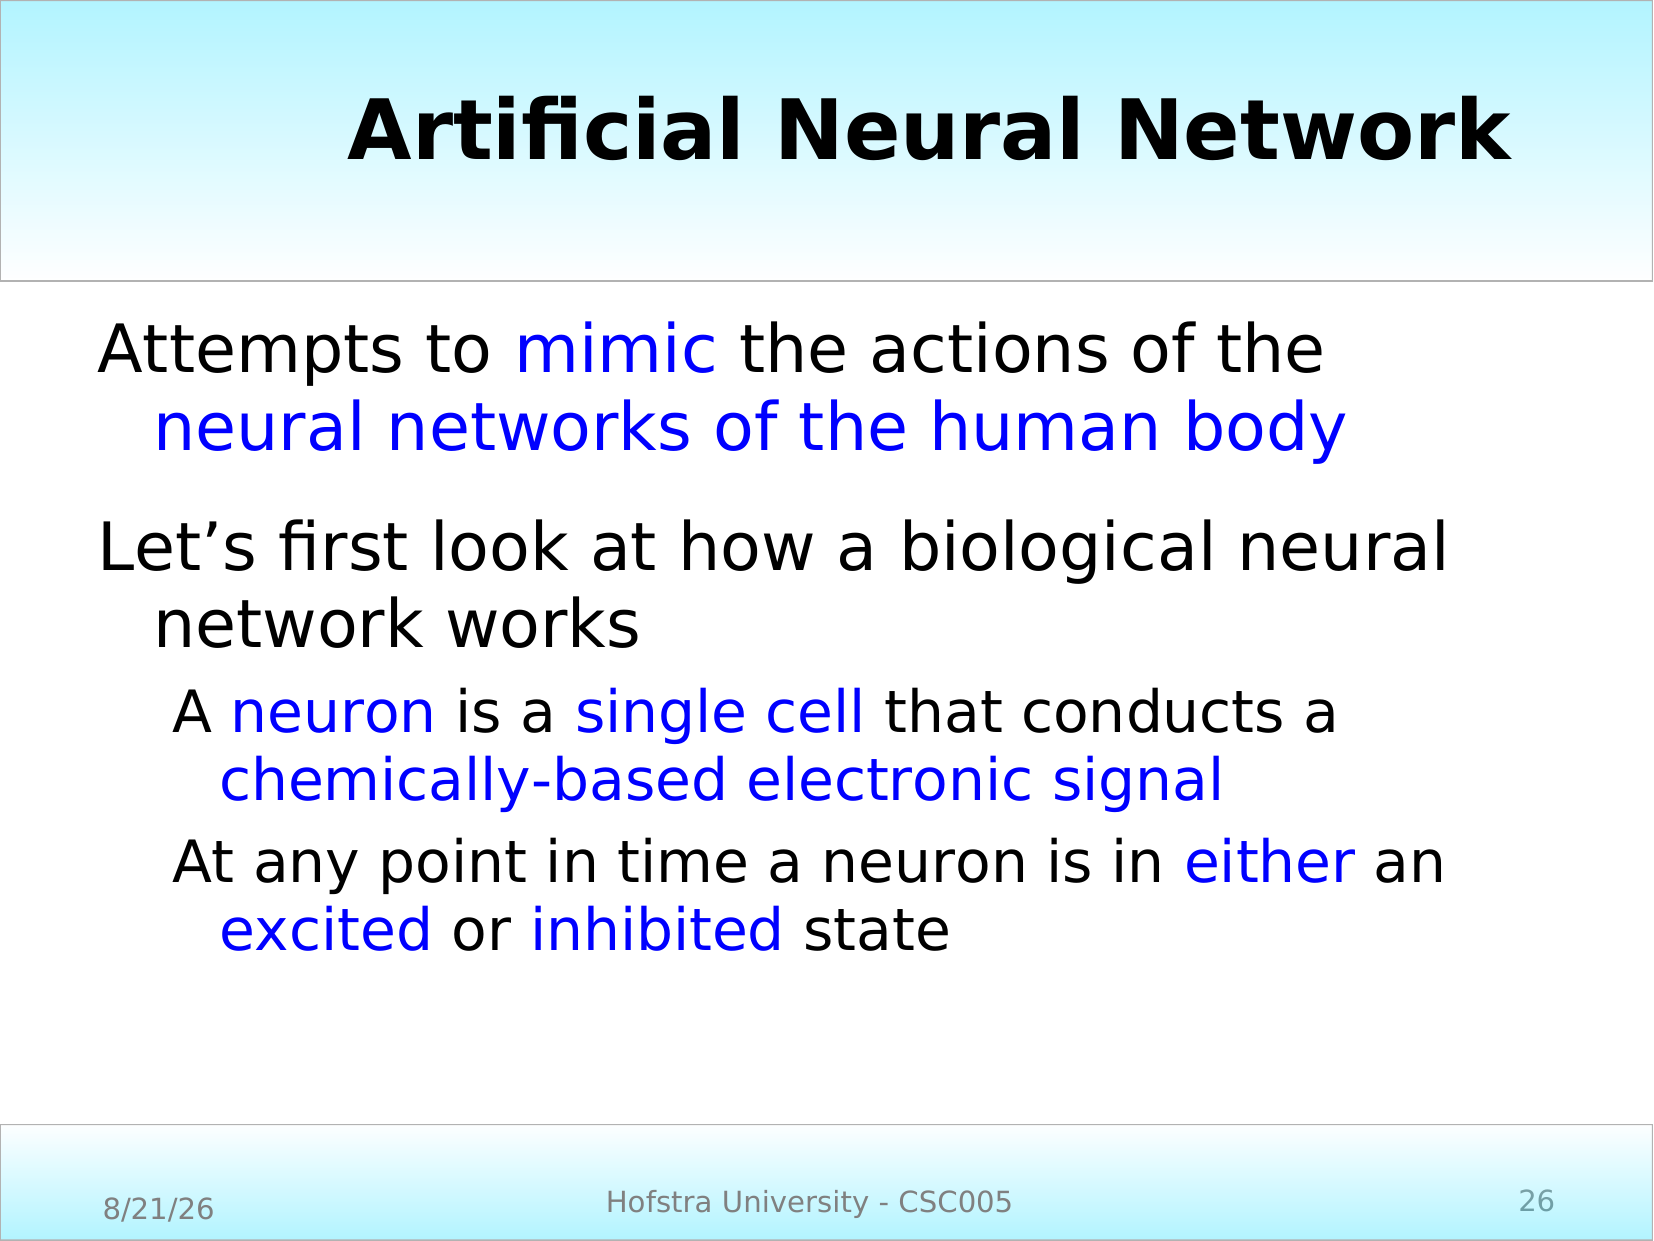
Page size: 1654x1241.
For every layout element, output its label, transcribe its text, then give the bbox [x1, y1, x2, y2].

list Attempts to mimic the actions of the neural networks of the human body Let’s first look at how a biological neural network works A neuron is a single cell that conducts a chemically-based electronic signal At any point in time a neuron is in either an excited or inhibited state [82, 303, 1571, 1131]
title Artificial Neural Network [247, 27, 1612, 235]
